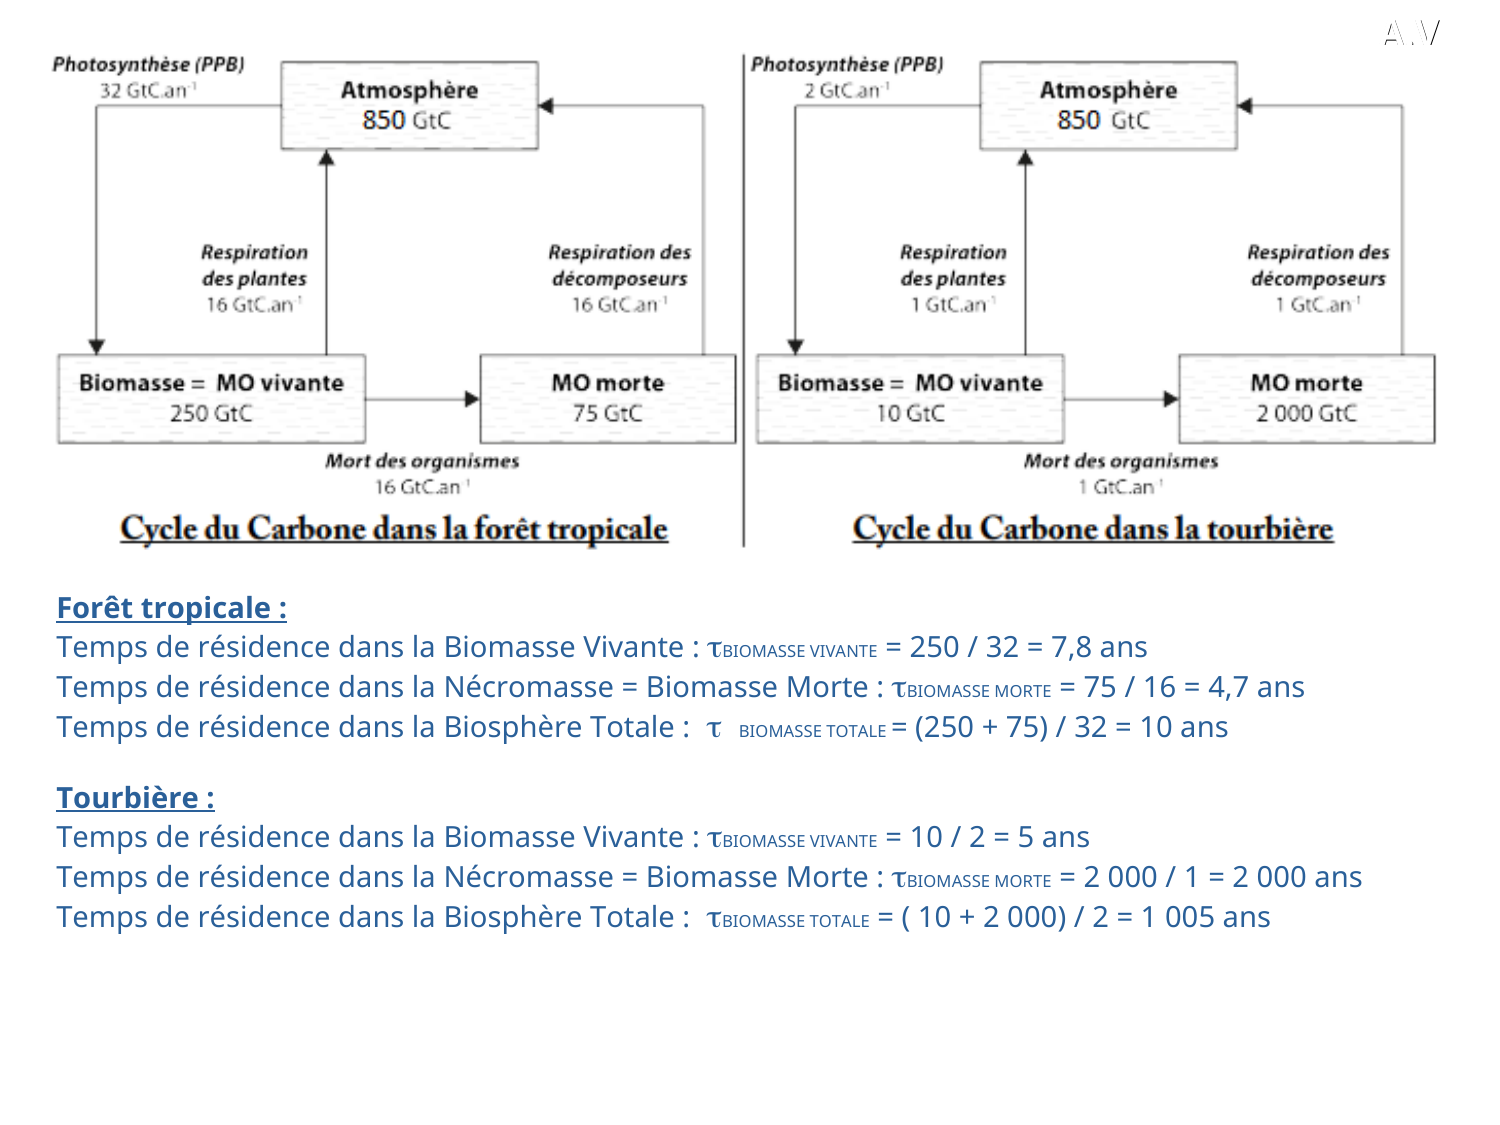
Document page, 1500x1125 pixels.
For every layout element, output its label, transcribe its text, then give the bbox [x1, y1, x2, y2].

text_box A.V [1363, 1, 1488, 63]
picture [34, 45, 1465, 556]
text_box Forêt tropicale : Temps de résidence dans la Biomasse Vivante : τBIOMASSE VIVANTE = 250 / 32 = 7,8 ans Temps de résidence dans la Nécromasse = Biomasse Morte : τBIOMASSE MORTE = 75 / 16 = 4,7 ans Temps de résidence dans la Biosphère Totale : τ BIOMASSE TOTALE = (250 + 75) / 32 = 10 ans Tourbière : Temps de résidence dans la Biomasse Vivante : τBIOMASSE VIVANTE = 10 / 2 = 5 ans Temps de résidence dans la Nécromasse = Biomasse Morte : τBIOMASSE MORTE = 2 000 / 1 = 2 000 ans Temps de résidence dans la Biosphère Totale : τBIOMASSE TOTALE = ( 10 + 2 000) / 2 = 1 005 ans [41, 581, 1448, 981]
